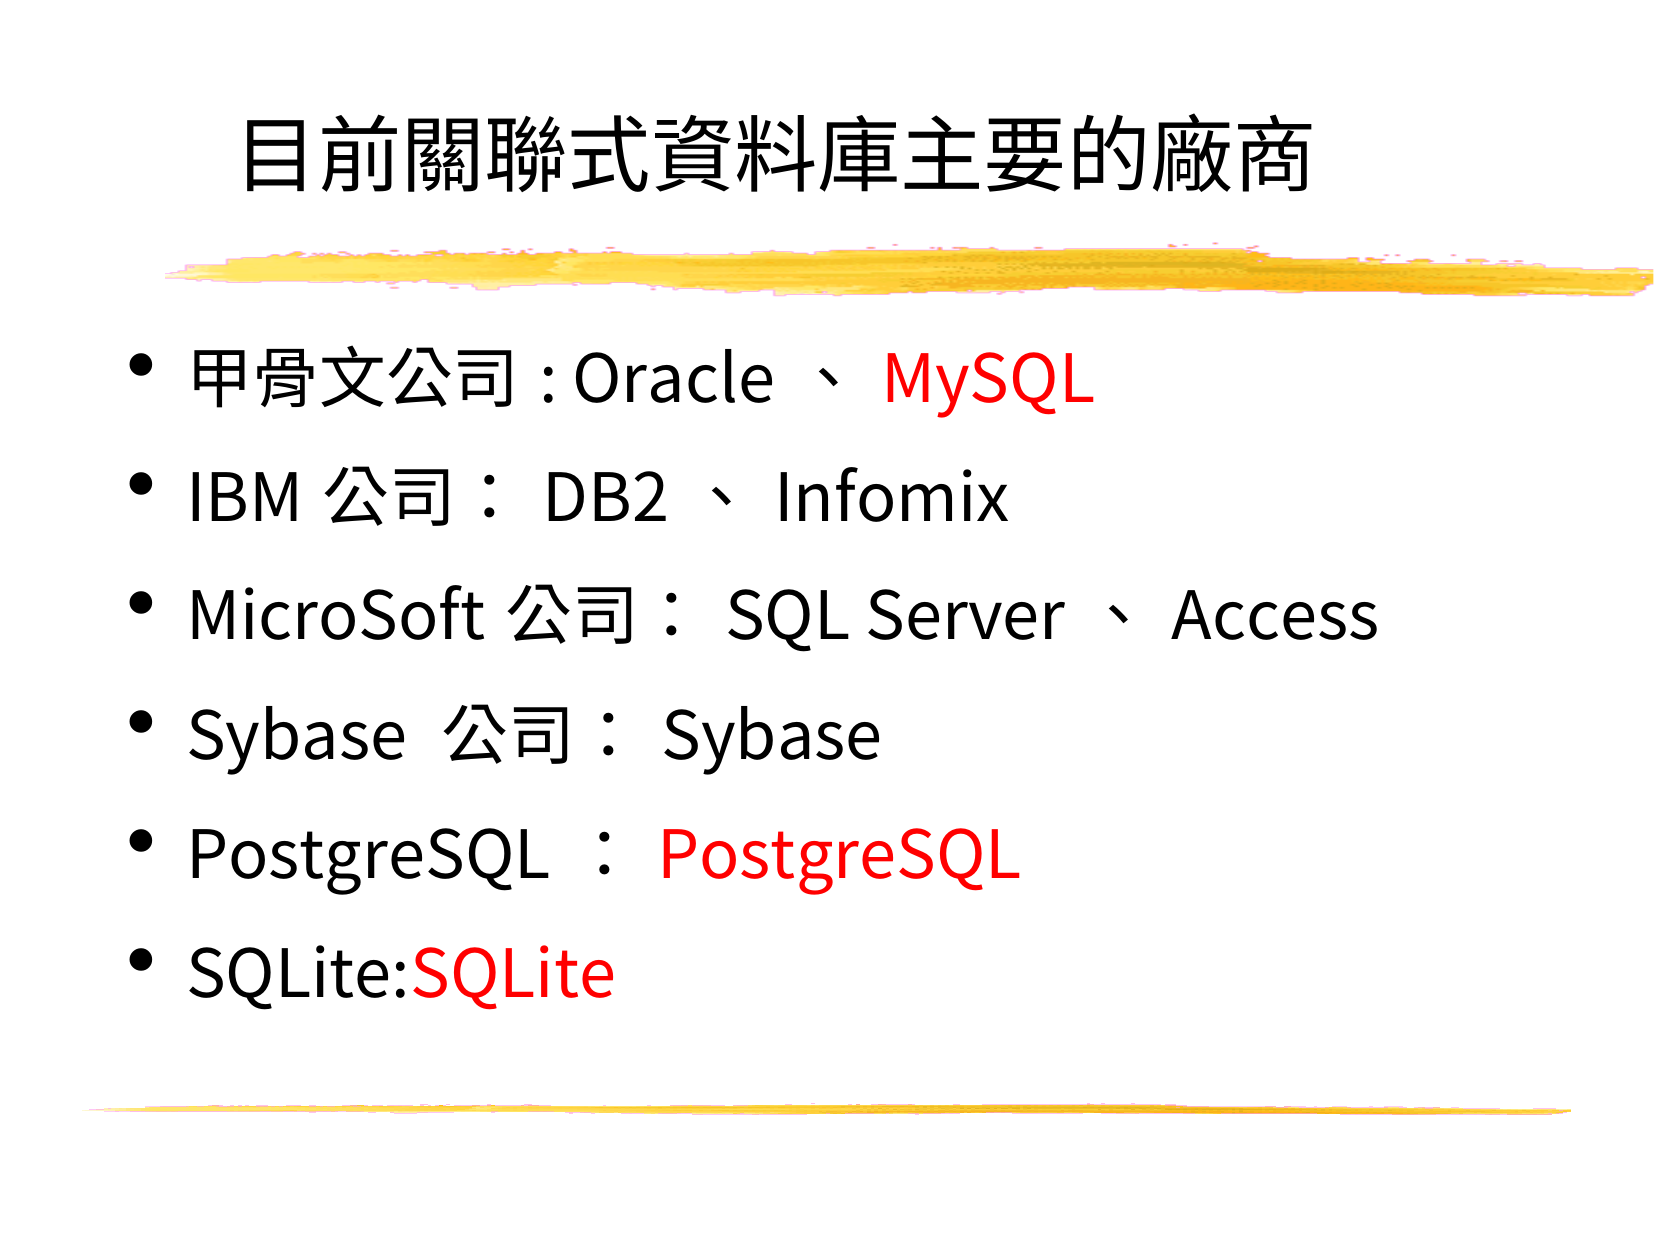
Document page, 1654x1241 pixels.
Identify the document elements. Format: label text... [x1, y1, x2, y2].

title 目前關聯式資料庫主要的廠商 [73, 39, 1479, 249]
picture [82, 1102, 1571, 1117]
picture [165, 237, 1654, 308]
list 甲骨文公司: Oracle、MySQL IBM公司：DB2、Infomix MicroSoft公司：SQL Server、Access Sybase 公司：Sybase PostgreSQL：PostgreSQL SQLite:SQLite [129, 316, 1536, 1061]
